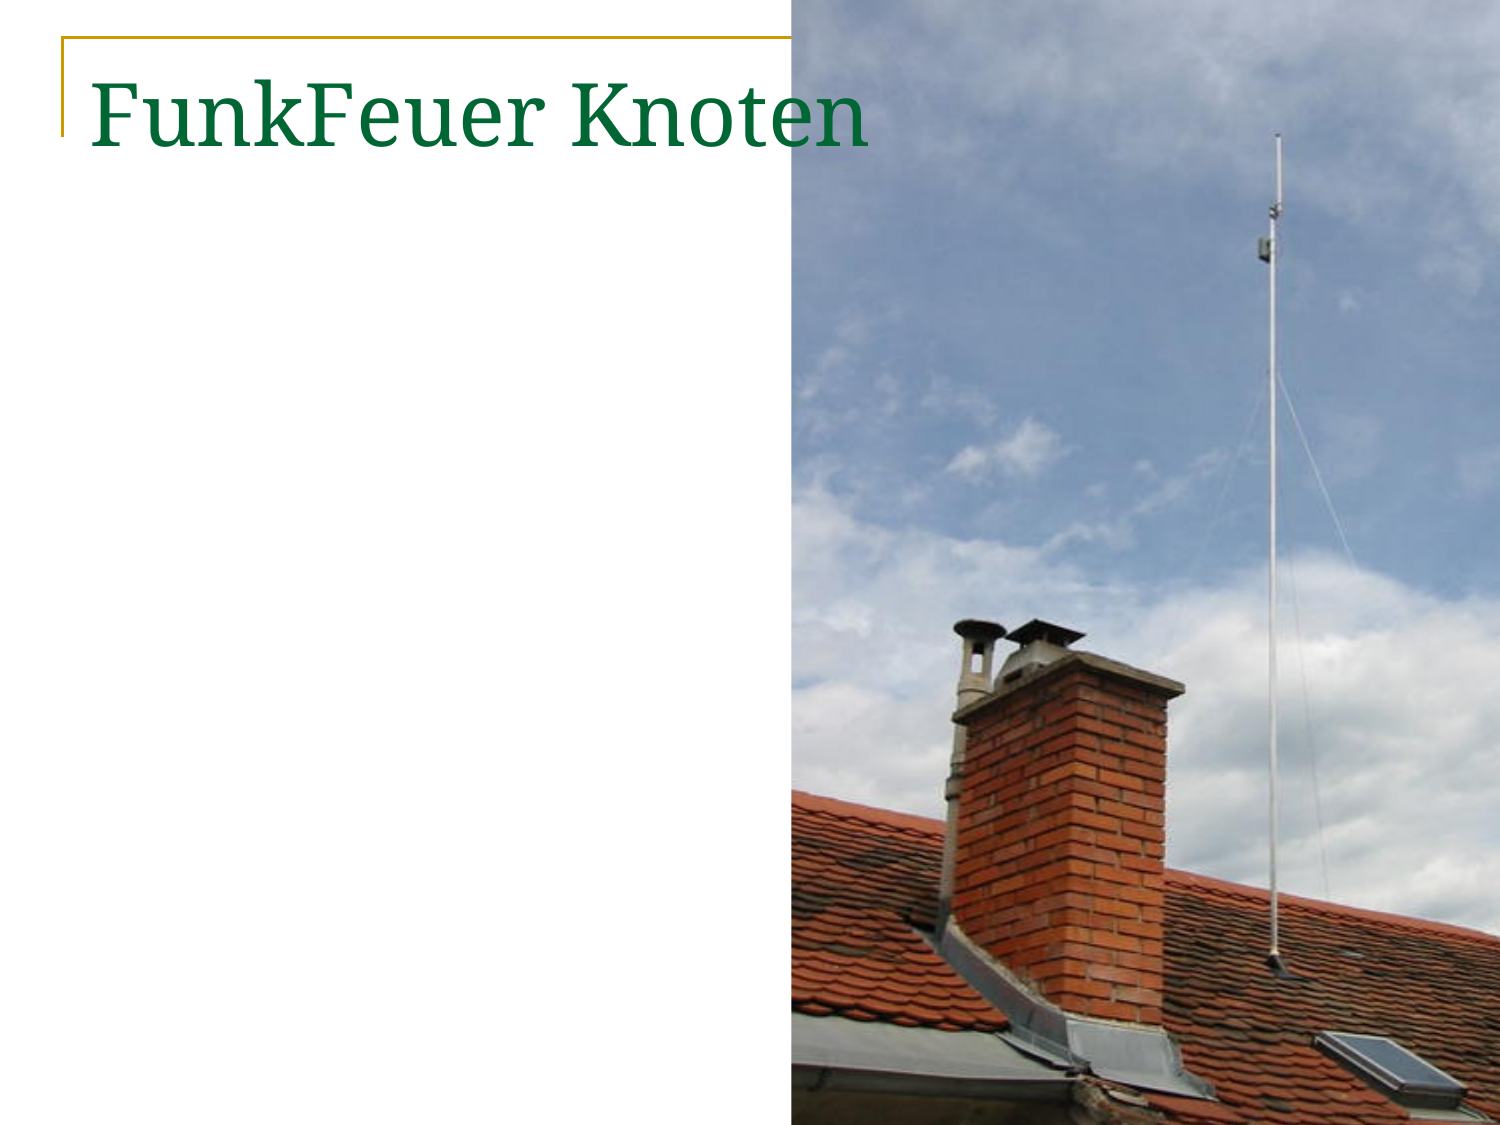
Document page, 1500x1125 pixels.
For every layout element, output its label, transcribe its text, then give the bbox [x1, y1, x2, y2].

picture [0, 0, 1500, 1125]
title FunkFeuer Knoten [75, 45, 1426, 233]
